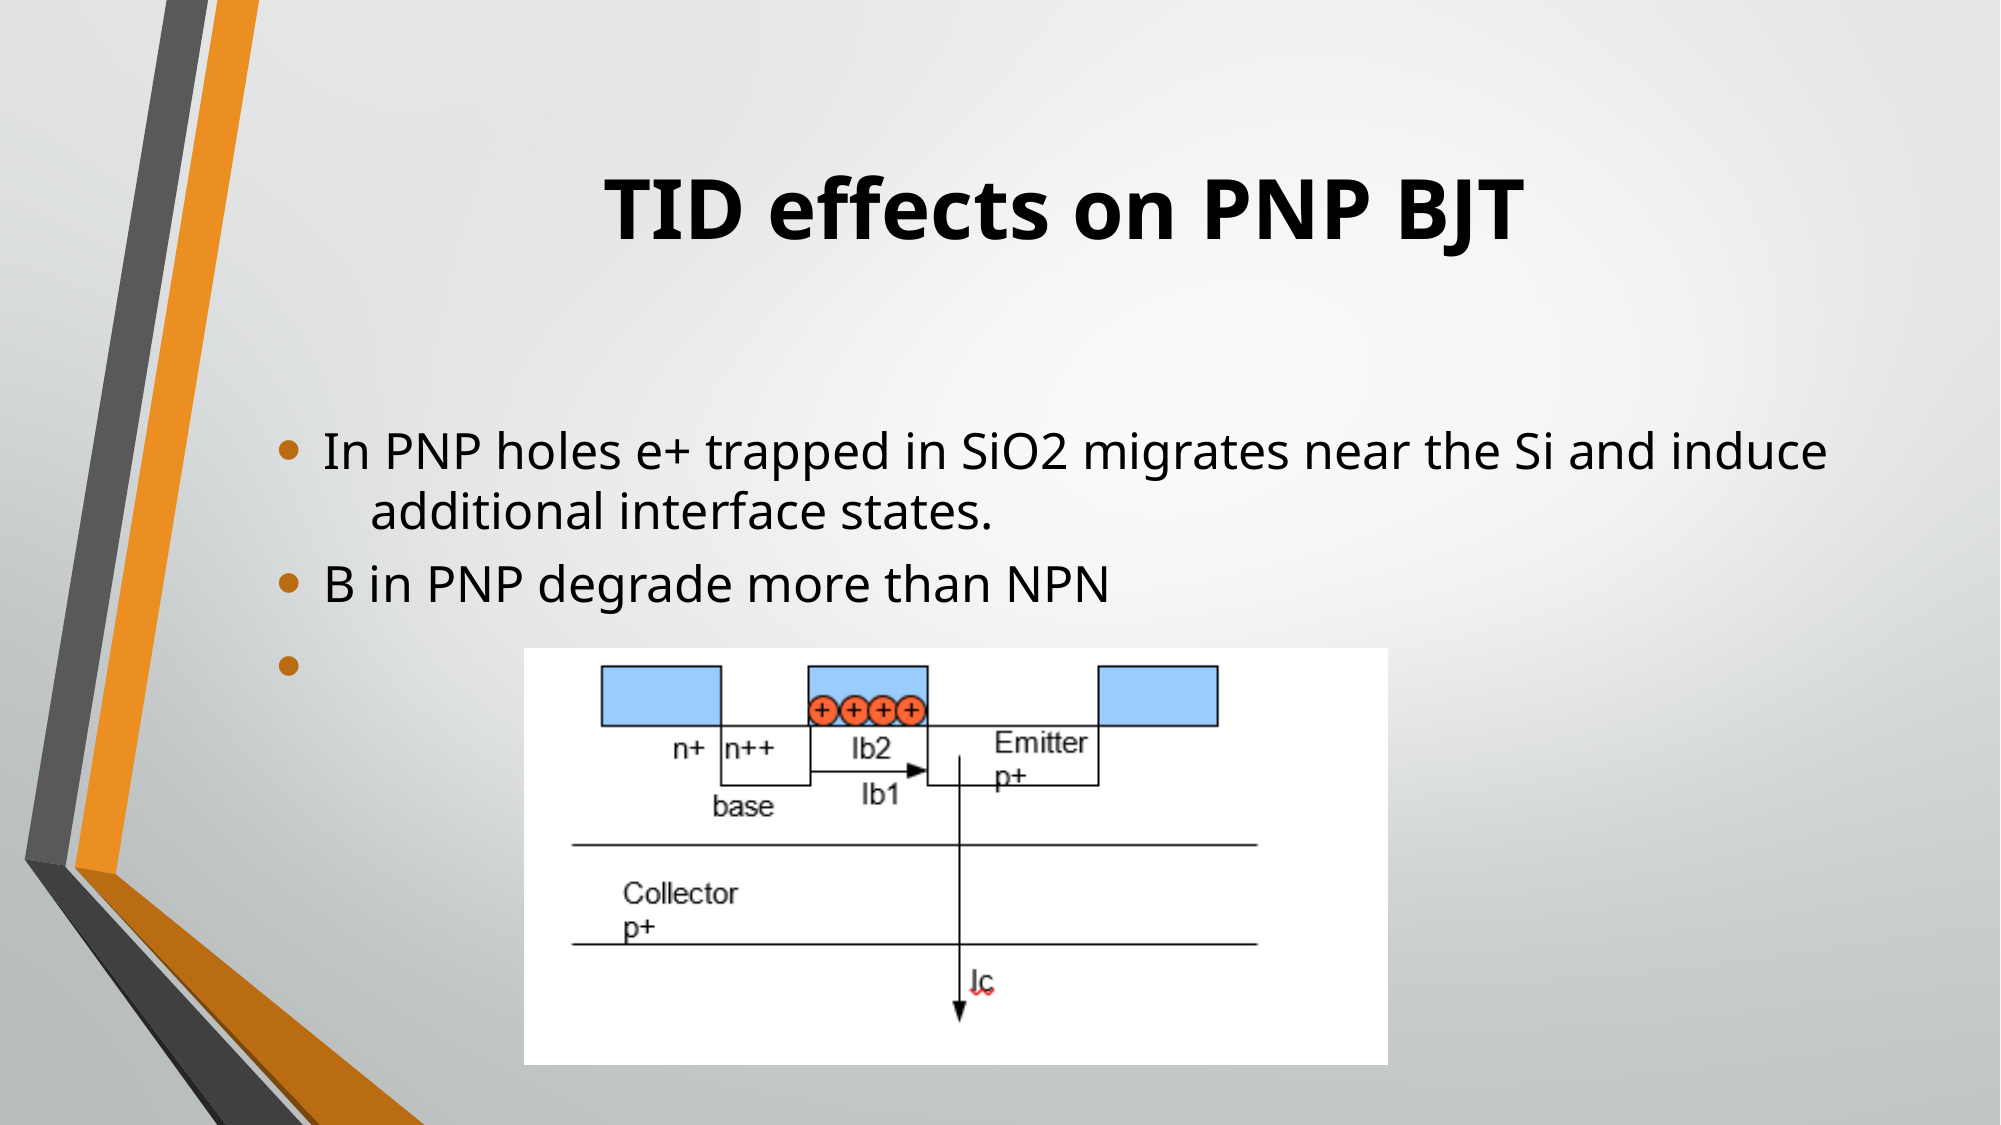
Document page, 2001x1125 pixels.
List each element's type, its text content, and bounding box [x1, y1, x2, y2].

picture [524, 648, 1388, 1066]
list In PNP holes e+ trapped in SiO2 migrates near the Si and induce additional interface states. Β in PNP degrade more than NPN [261, 287, 1869, 838]
title TID effects on PNP BJT [243, 112, 1887, 400]
